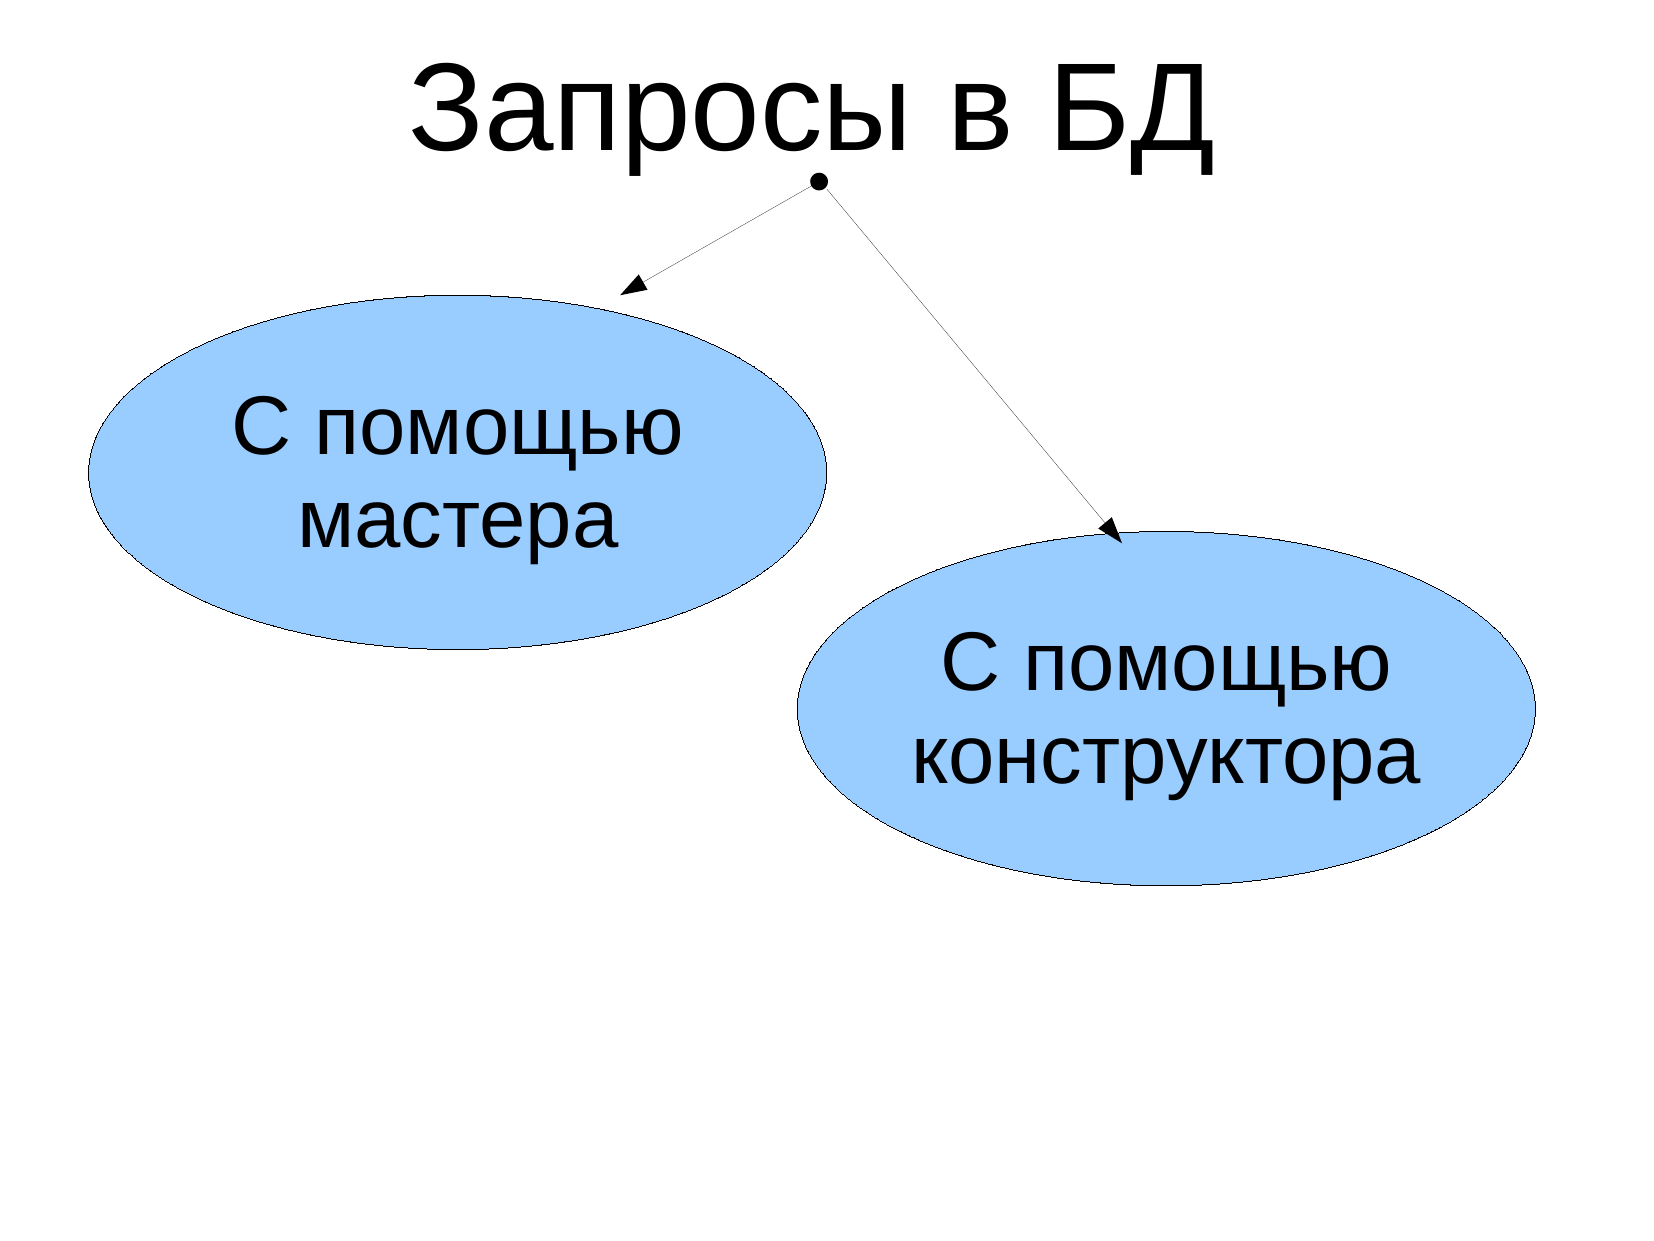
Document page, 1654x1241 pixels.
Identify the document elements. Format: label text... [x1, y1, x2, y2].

text_box С помощью мастера [88, 295, 827, 650]
text_box С помощью конструктора [797, 531, 1536, 886]
text_box Запросы в БД [324, 29, 1300, 185]
